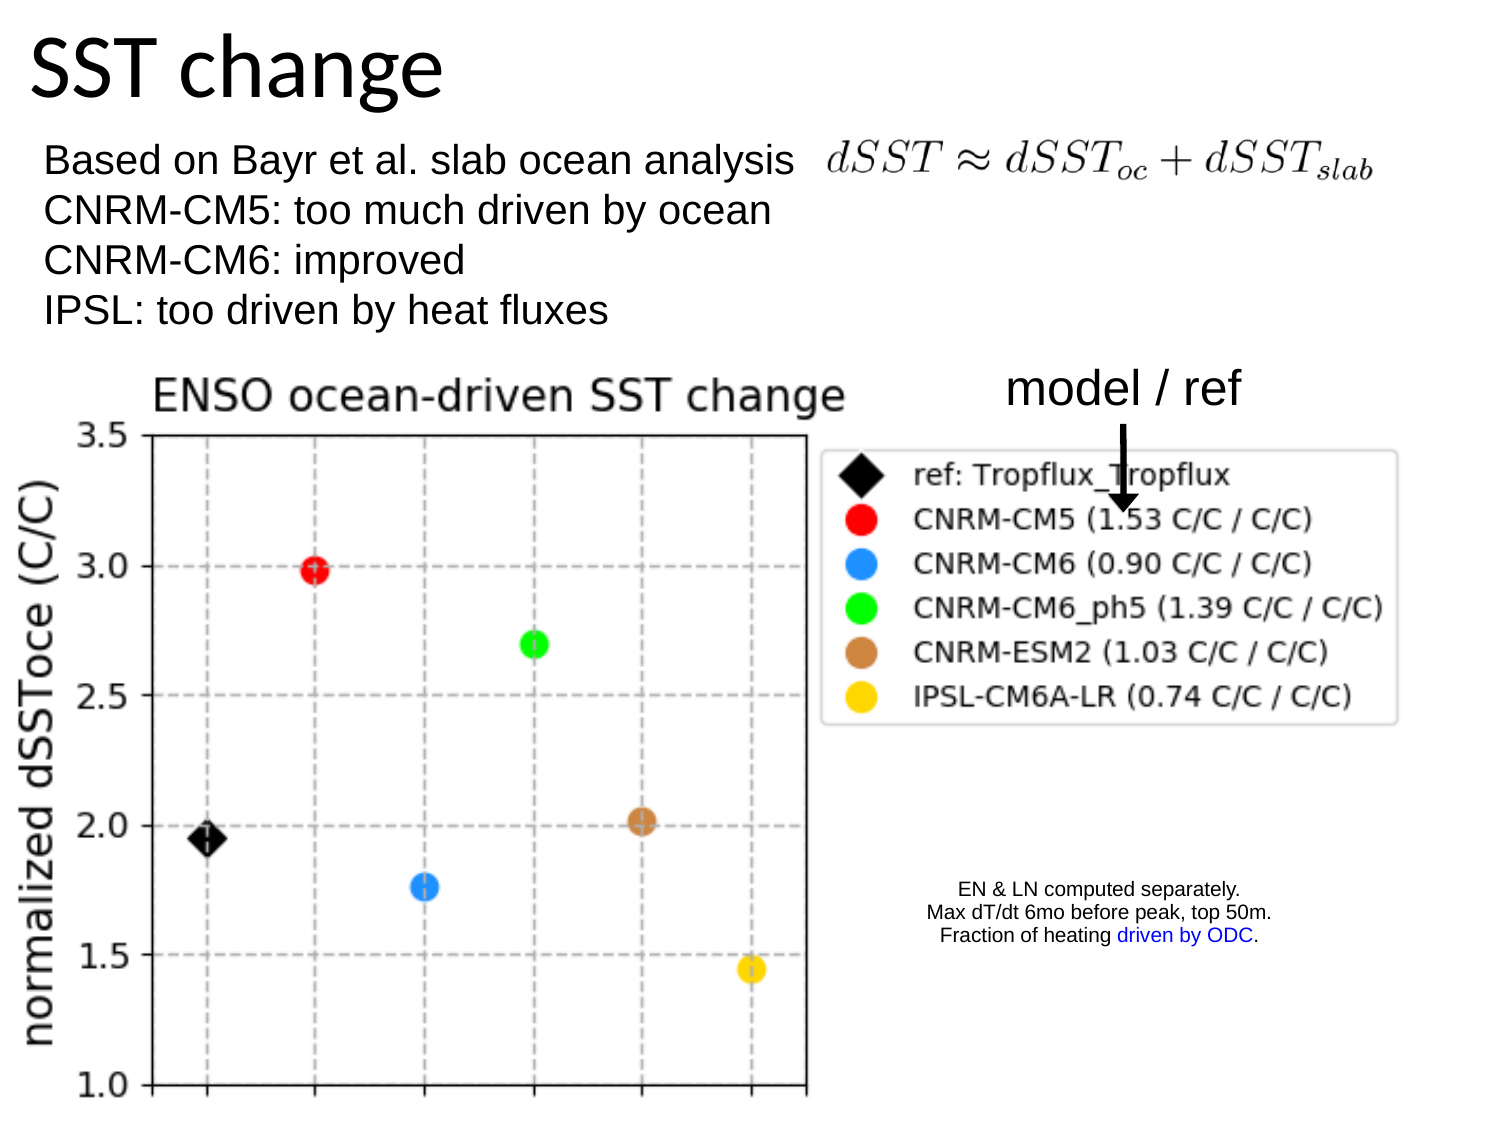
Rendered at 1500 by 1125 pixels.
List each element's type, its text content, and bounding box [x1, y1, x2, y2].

picture [810, 121, 1397, 196]
text_box model / ref [887, 348, 1360, 423]
text_box Based on Bayr et al. slab ocean analysis CNRM-CM5: too much driven by ocean CNRM-CM6: improved IPSL: too driven by heat fluxes [13, 127, 1500, 340]
text_box SST change [0, 0, 1500, 122]
text_box EN & LN computed separately. Max dT/dt 6mo before peak, top 50m. Fraction of heating driven by ODC. [911, 870, 1287, 955]
picture [0, 357, 1416, 1125]
